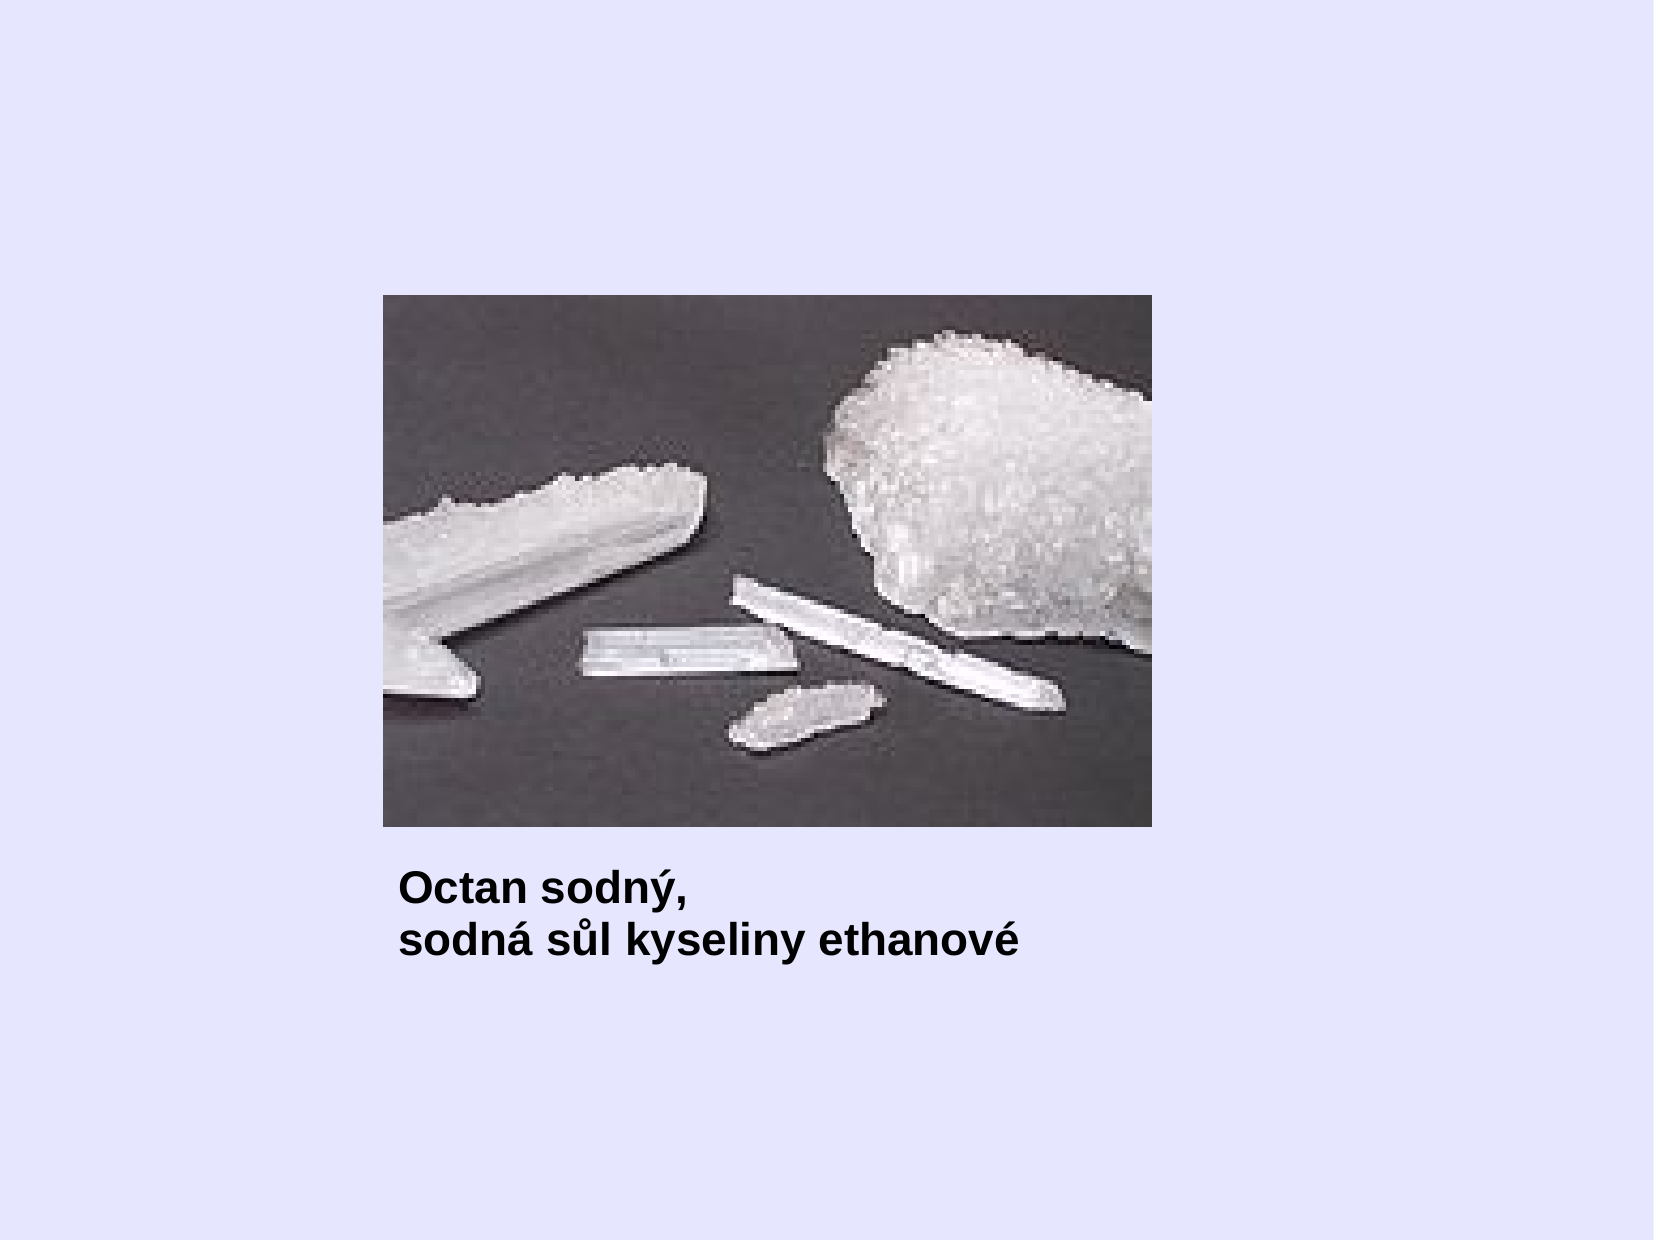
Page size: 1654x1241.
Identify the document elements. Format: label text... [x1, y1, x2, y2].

picture [383, 295, 1152, 827]
text_box Octan sodný, sodná sůl kyseliny ethanové [383, 855, 1093, 975]
